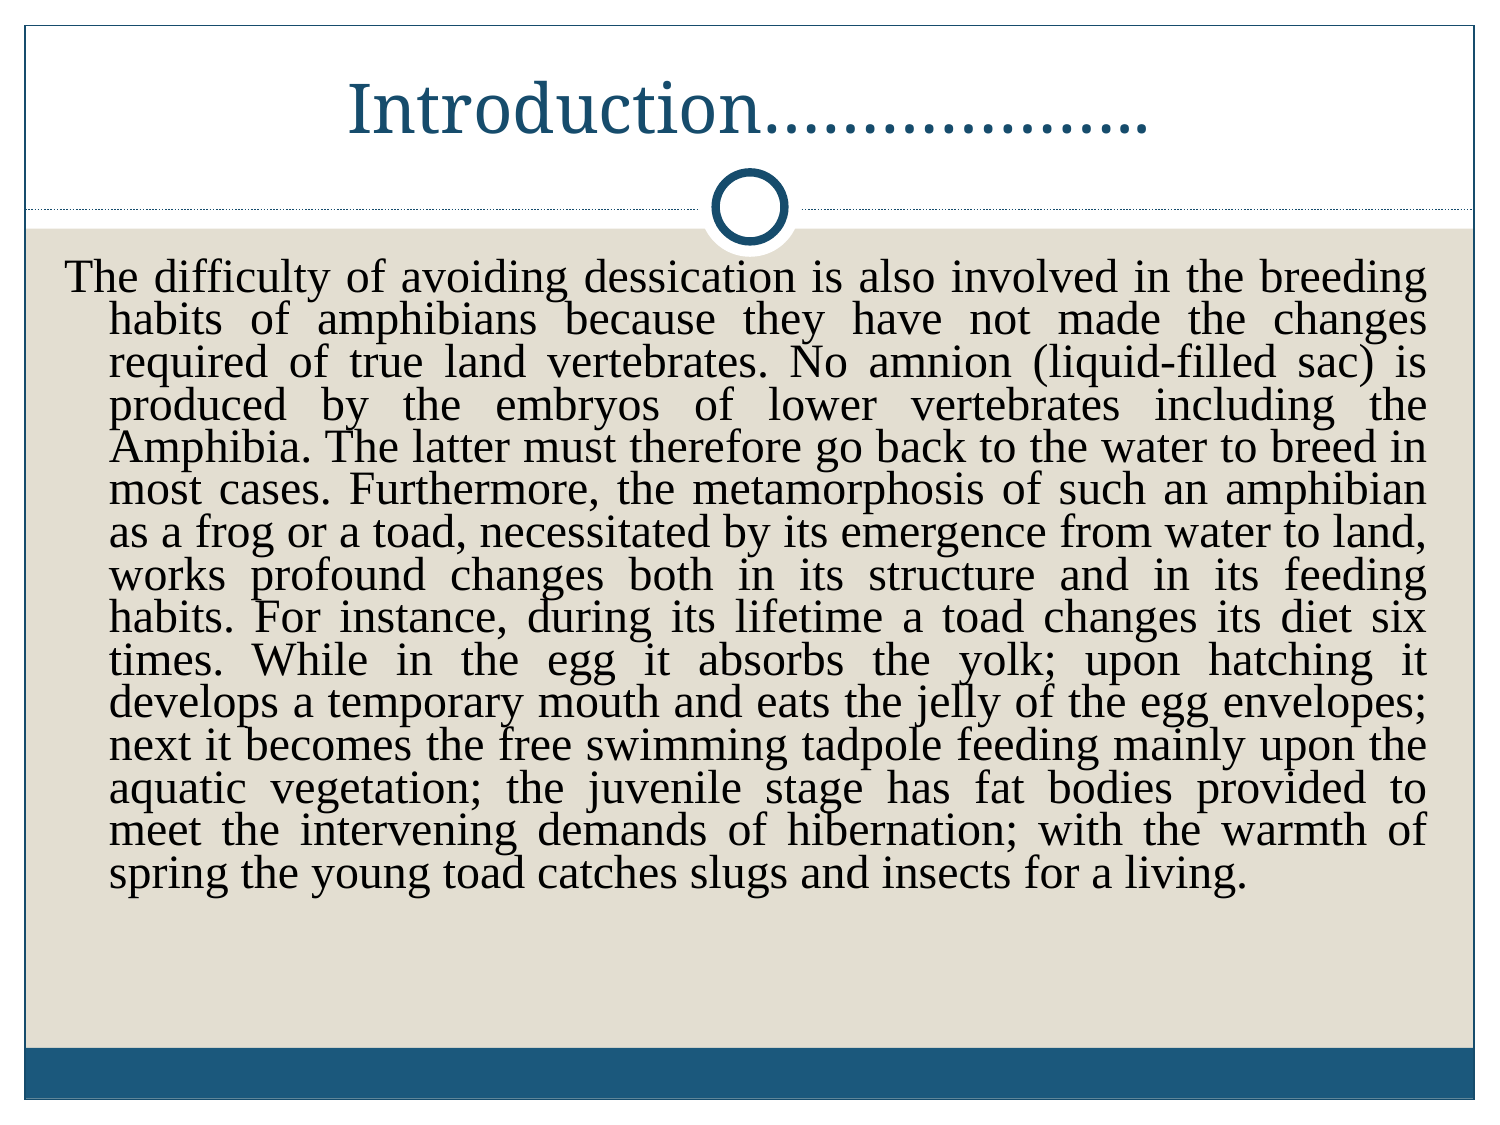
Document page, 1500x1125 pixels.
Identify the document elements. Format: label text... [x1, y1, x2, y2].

title Introduction……………….. [49, 37, 1450, 162]
list The difficulty of avoiding dessication is also involved in the breeding habits of amphibians because they have not made the changes required of true land vertebrates. No amnion (liquid-filled sac) is produced by the embryos of lower vertebrates including the Amphibia. The latter must therefore go back to the water to breed in most cases. Furthermore, the metamorphosis of such an amphibian as a frog or a toad, necessitated by its emergence from water to land, works profound changes both in its structure and in its feeding habits. For instance, during its lifetime a toad changes its diet six times. While in the egg it absorbs the yolk; upon hatching it develops a temporary mouth and eats the jelly of the egg envelopes; next it becomes the free swimming tadpole feeding mainly upon the aquatic vegetation; the juvenile stage has fat bodies provided to meet the intervening demands of hibernation; with the warmth of spring the young toad catches slugs and insects for a living. [49, 250, 1445, 1125]
